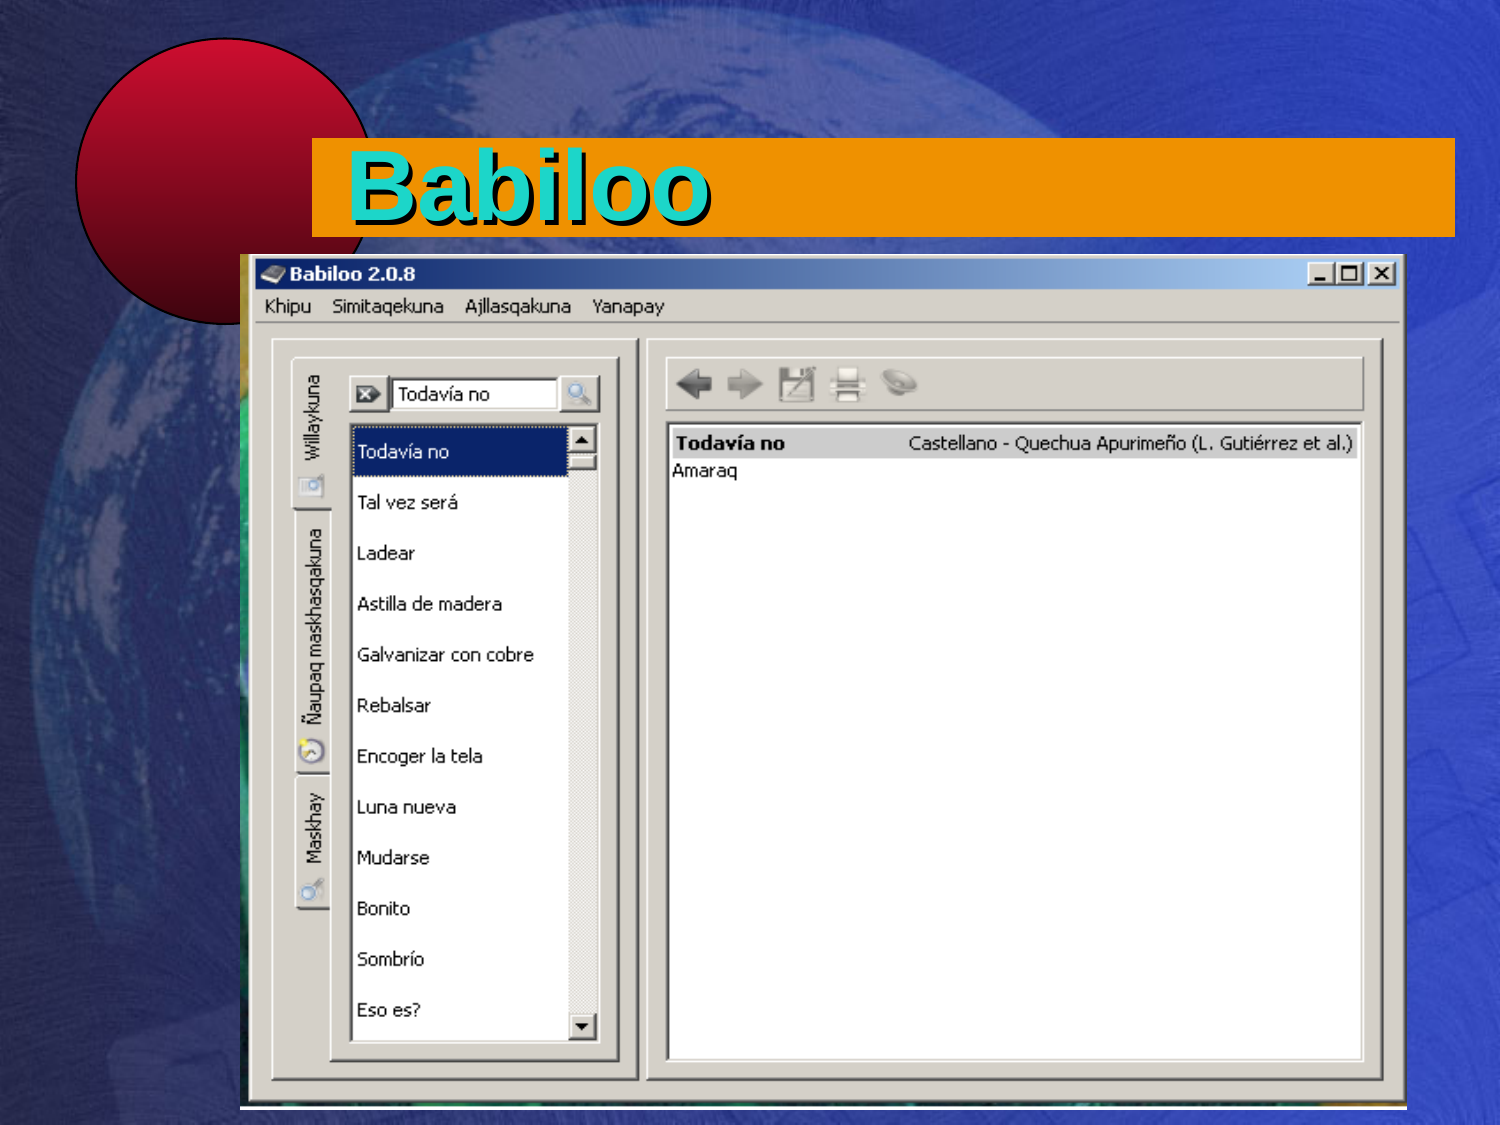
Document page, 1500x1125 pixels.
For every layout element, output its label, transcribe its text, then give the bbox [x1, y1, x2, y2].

title Babiloo [345, 75, 1437, 306]
picture [0, 0, 1500, 1125]
